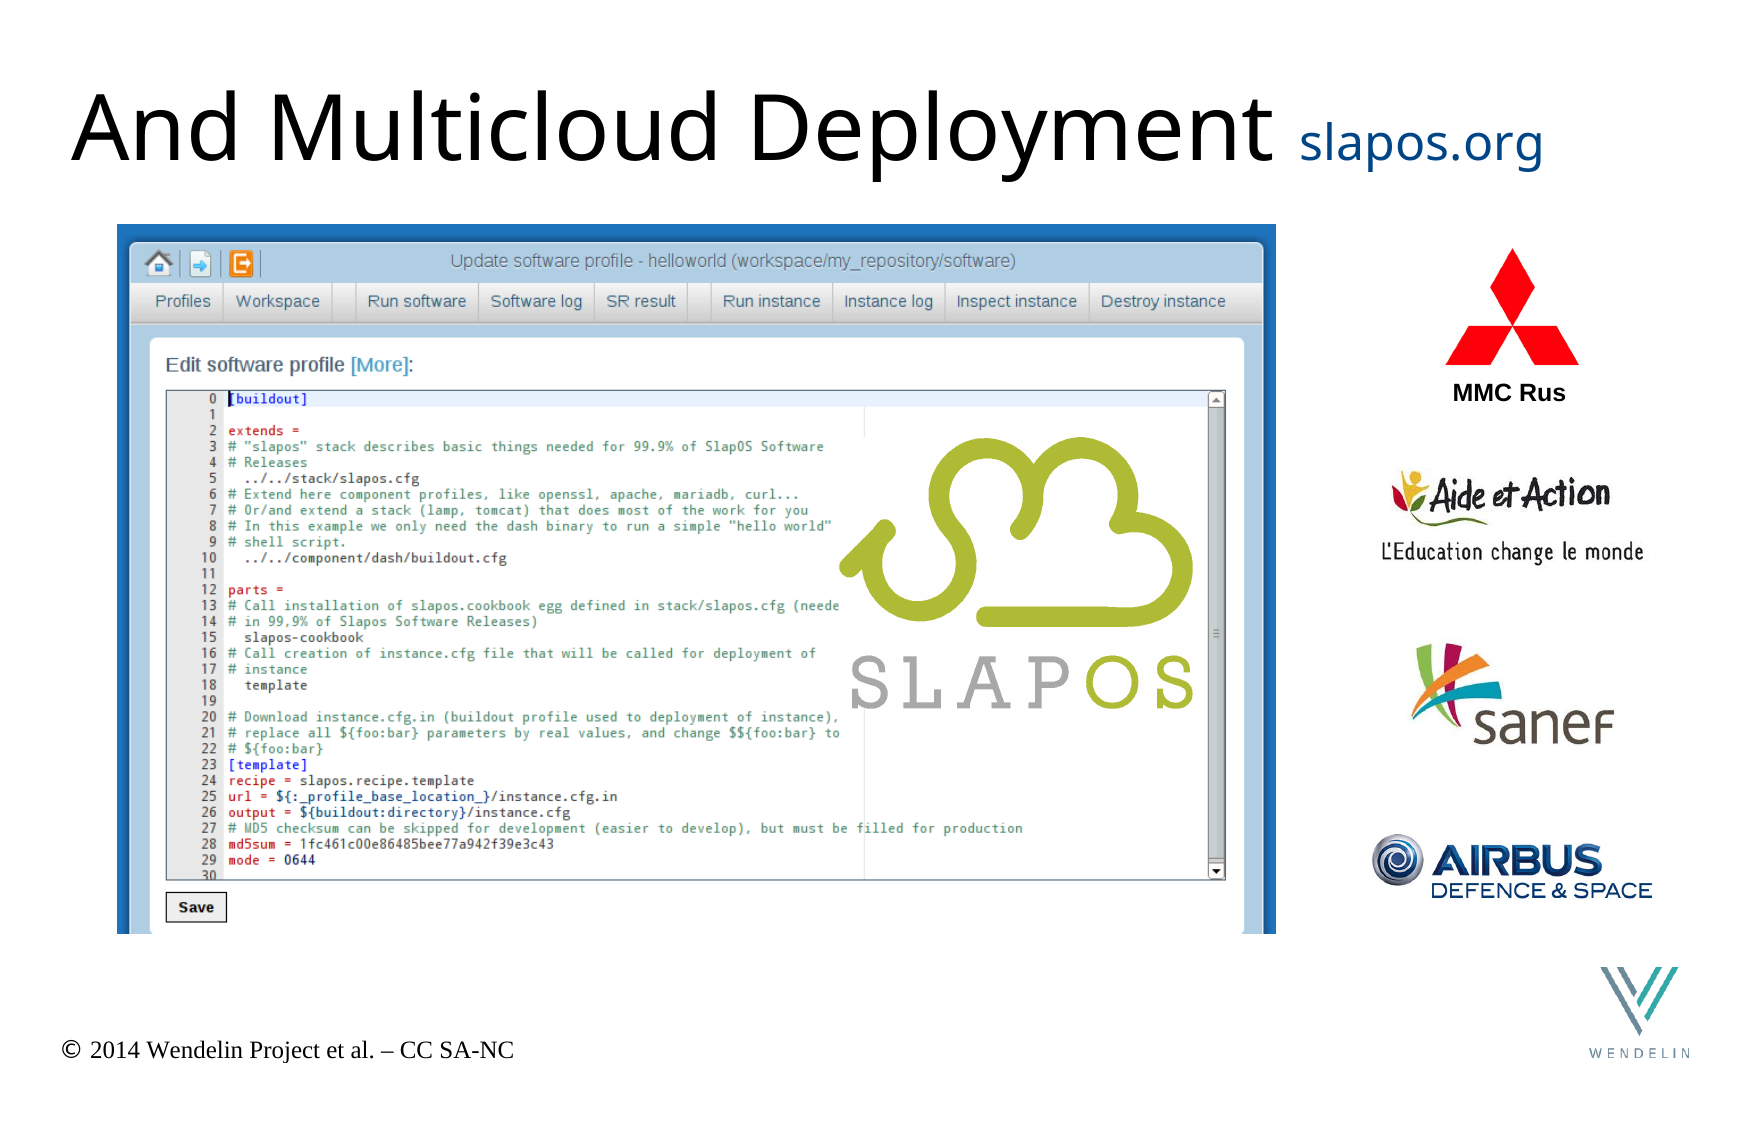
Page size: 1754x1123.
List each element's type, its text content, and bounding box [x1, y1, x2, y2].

picture [1375, 439, 1649, 589]
title And Multicloud Deployment slapos.org [71, 63, 1707, 187]
picture [1440, 248, 1584, 367]
text_box MMC Rus [1452, 378, 1567, 408]
picture [1346, 830, 1678, 910]
picture [117, 224, 1276, 934]
picture [1589, 967, 1689, 1058]
picture [1406, 637, 1617, 747]
